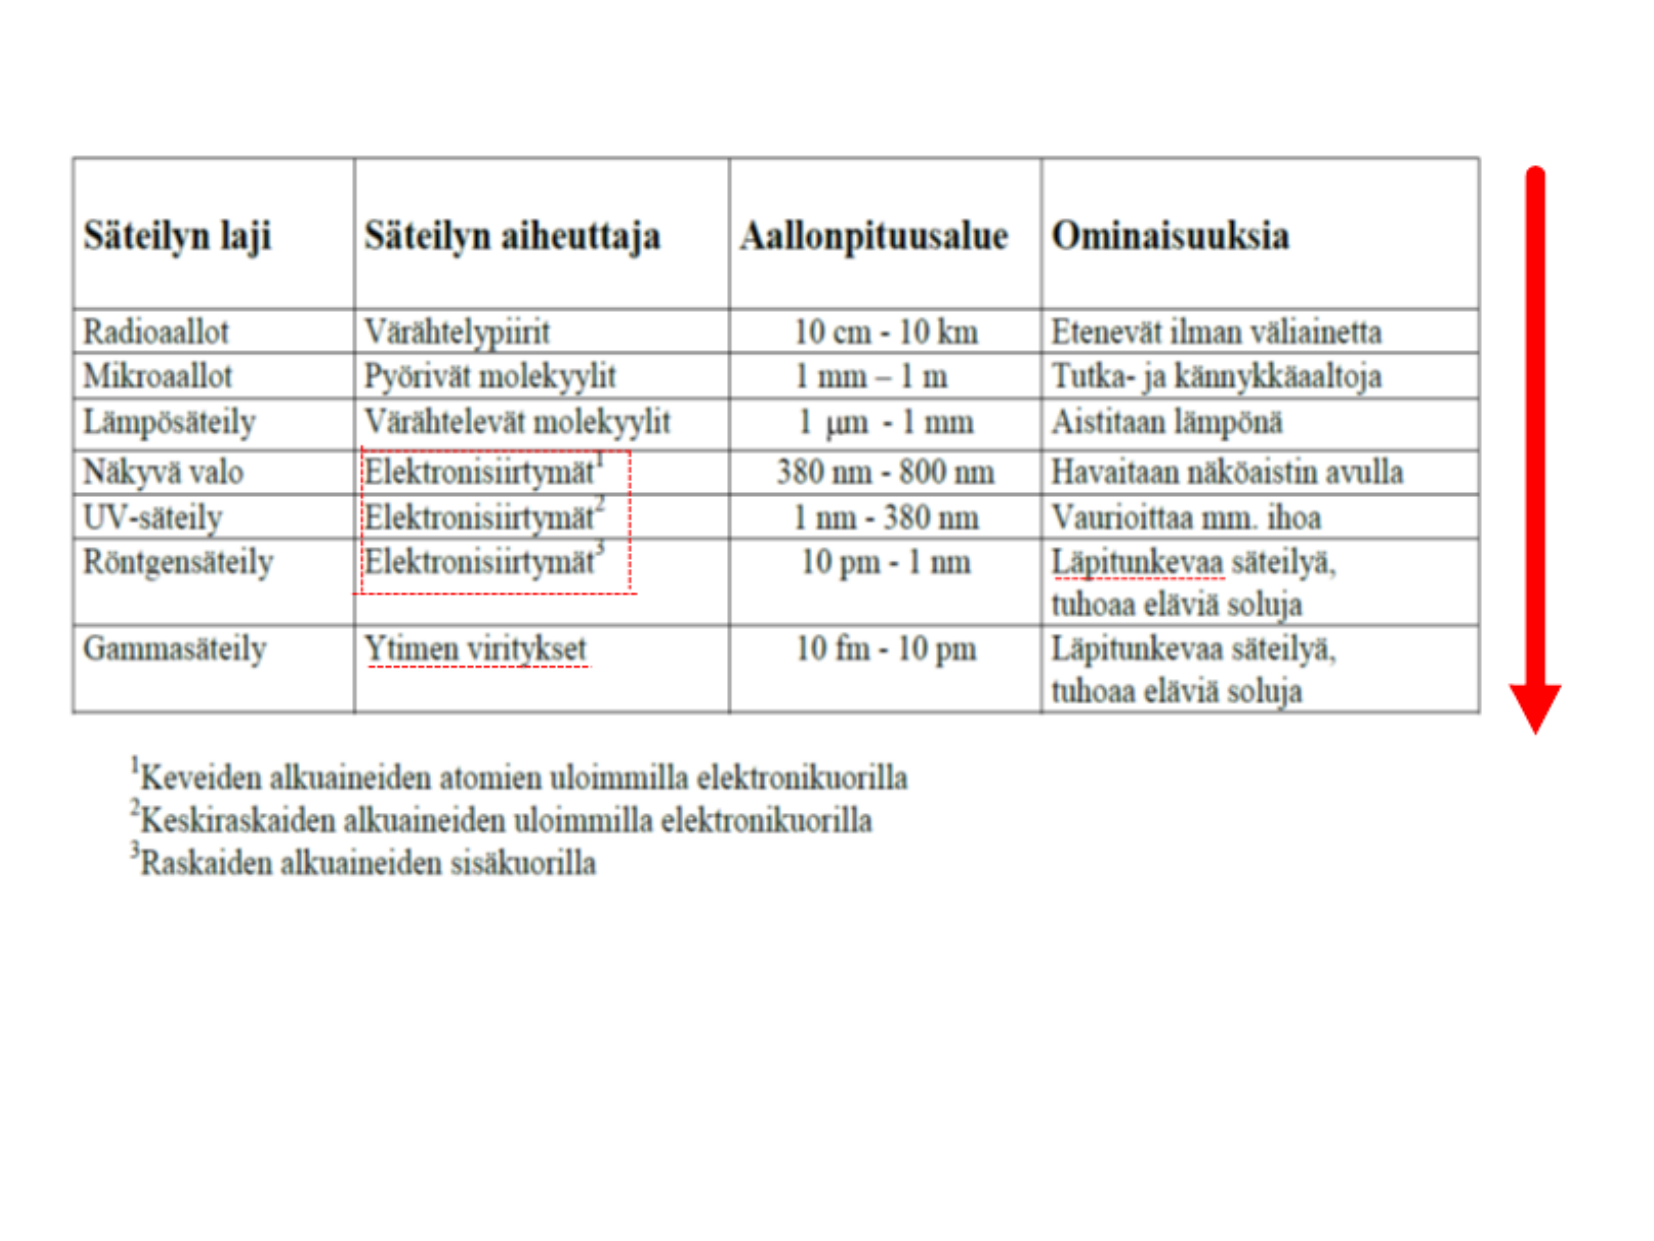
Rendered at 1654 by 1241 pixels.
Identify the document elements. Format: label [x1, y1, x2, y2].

picture [11, 106, 1637, 910]
